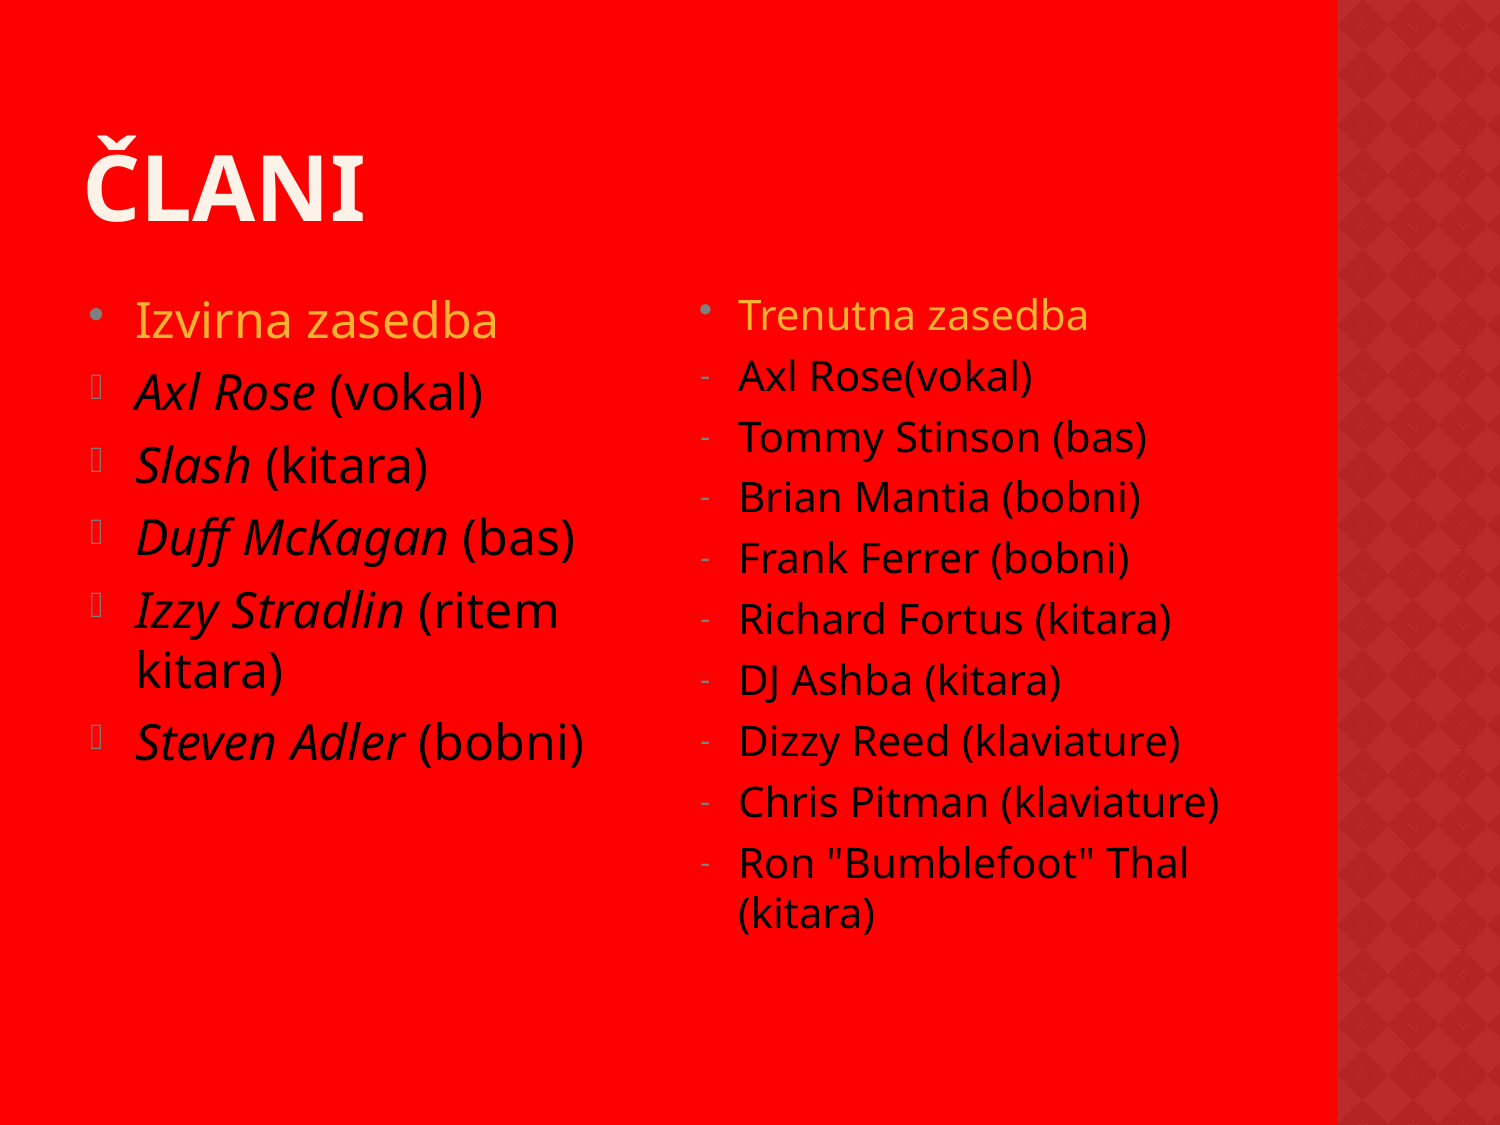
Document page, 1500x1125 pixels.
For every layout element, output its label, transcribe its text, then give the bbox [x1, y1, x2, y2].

title ČLANI [75, 52, 1263, 240]
list Trenutna zasedba Axl Rose(vokal) Tommy Stinson (bas) Brian Mantia (bobni) Frank Ferrer (bobni) Richard Fortus (kitara) DJ Ashba (kitara) Dizzy Reed (klaviature) Chris Pitman (klaviature) Ron "Bumblefoot" Thal (kitara) [685, 280, 1278, 956]
list Izvirna zasedba Axl Rose (vokal) Slash (kitara) Duff McKagan (bas) Izzy Stradlin (ritem kitara) Steven Adler (bobni) [75, 280, 653, 956]
